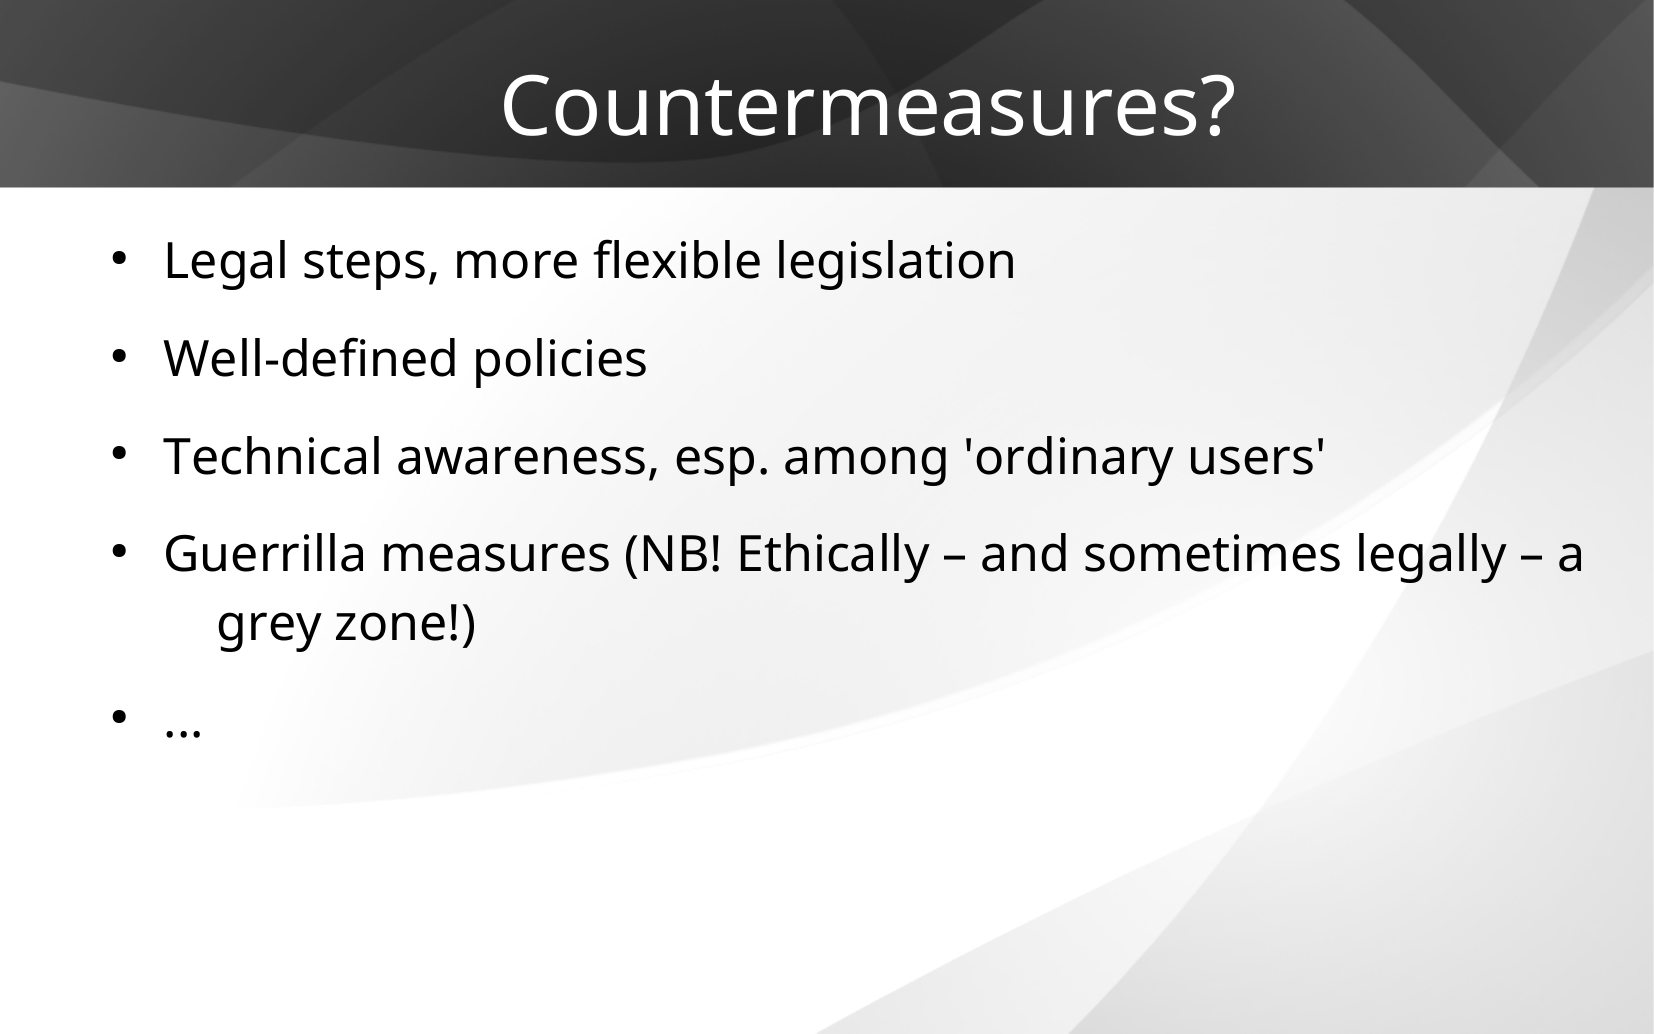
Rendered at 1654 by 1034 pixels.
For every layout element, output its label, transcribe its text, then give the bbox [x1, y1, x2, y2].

list Legal steps, more flexible legislation Well-defined policies Technical awareness, esp. among 'ordinary users' Guerrilla measures (NB! Ethically – and sometimes legally – a grey zone!) ... [75, 225, 1613, 1013]
picture [0, 0, 1654, 1034]
title Countermeasures? [124, 0, 1613, 208]
